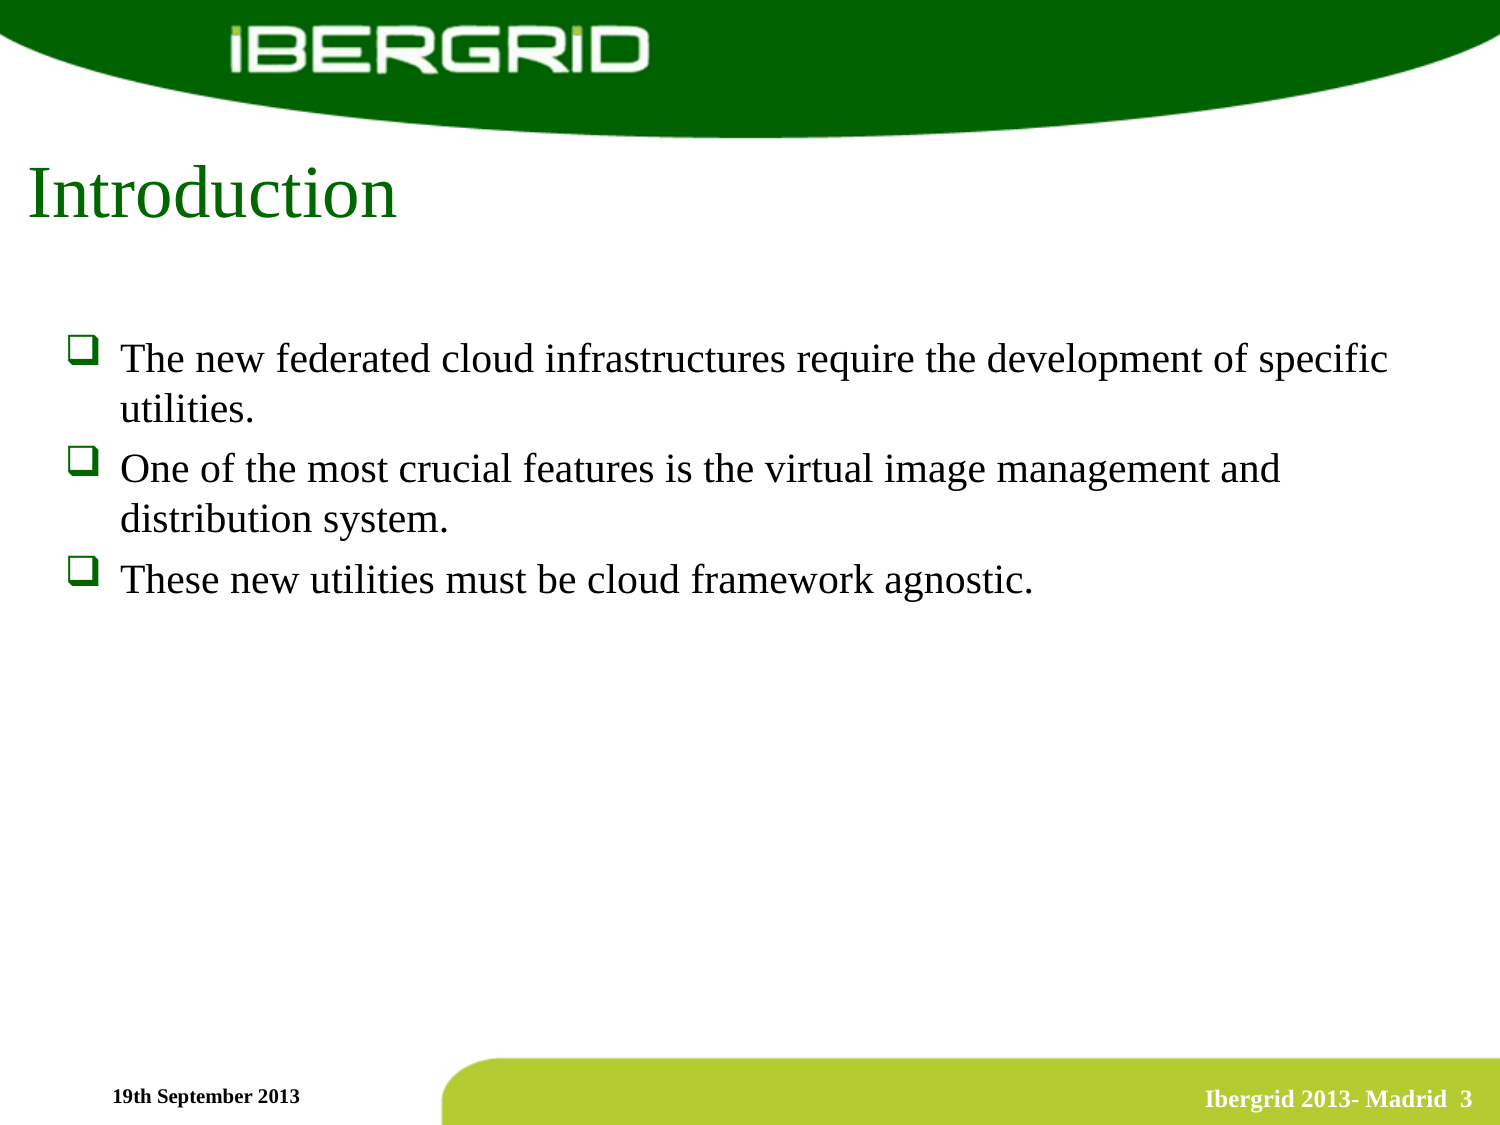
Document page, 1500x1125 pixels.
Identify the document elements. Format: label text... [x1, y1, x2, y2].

text_box 19th September 2013 [49, 1074, 363, 1113]
text_box Ibergrid 2013- Madrid <number> [1125, 1074, 1488, 1125]
picture [0, 0, 1500, 1125]
text_box Introduction [12, 134, 1288, 240]
text_box The new federated cloud infrastructures require the development of specific utilities. One of the most crucial features is the virtual image management and distribution system. These new utilities must be cloud framework agnostic. [50, 262, 1463, 1026]
